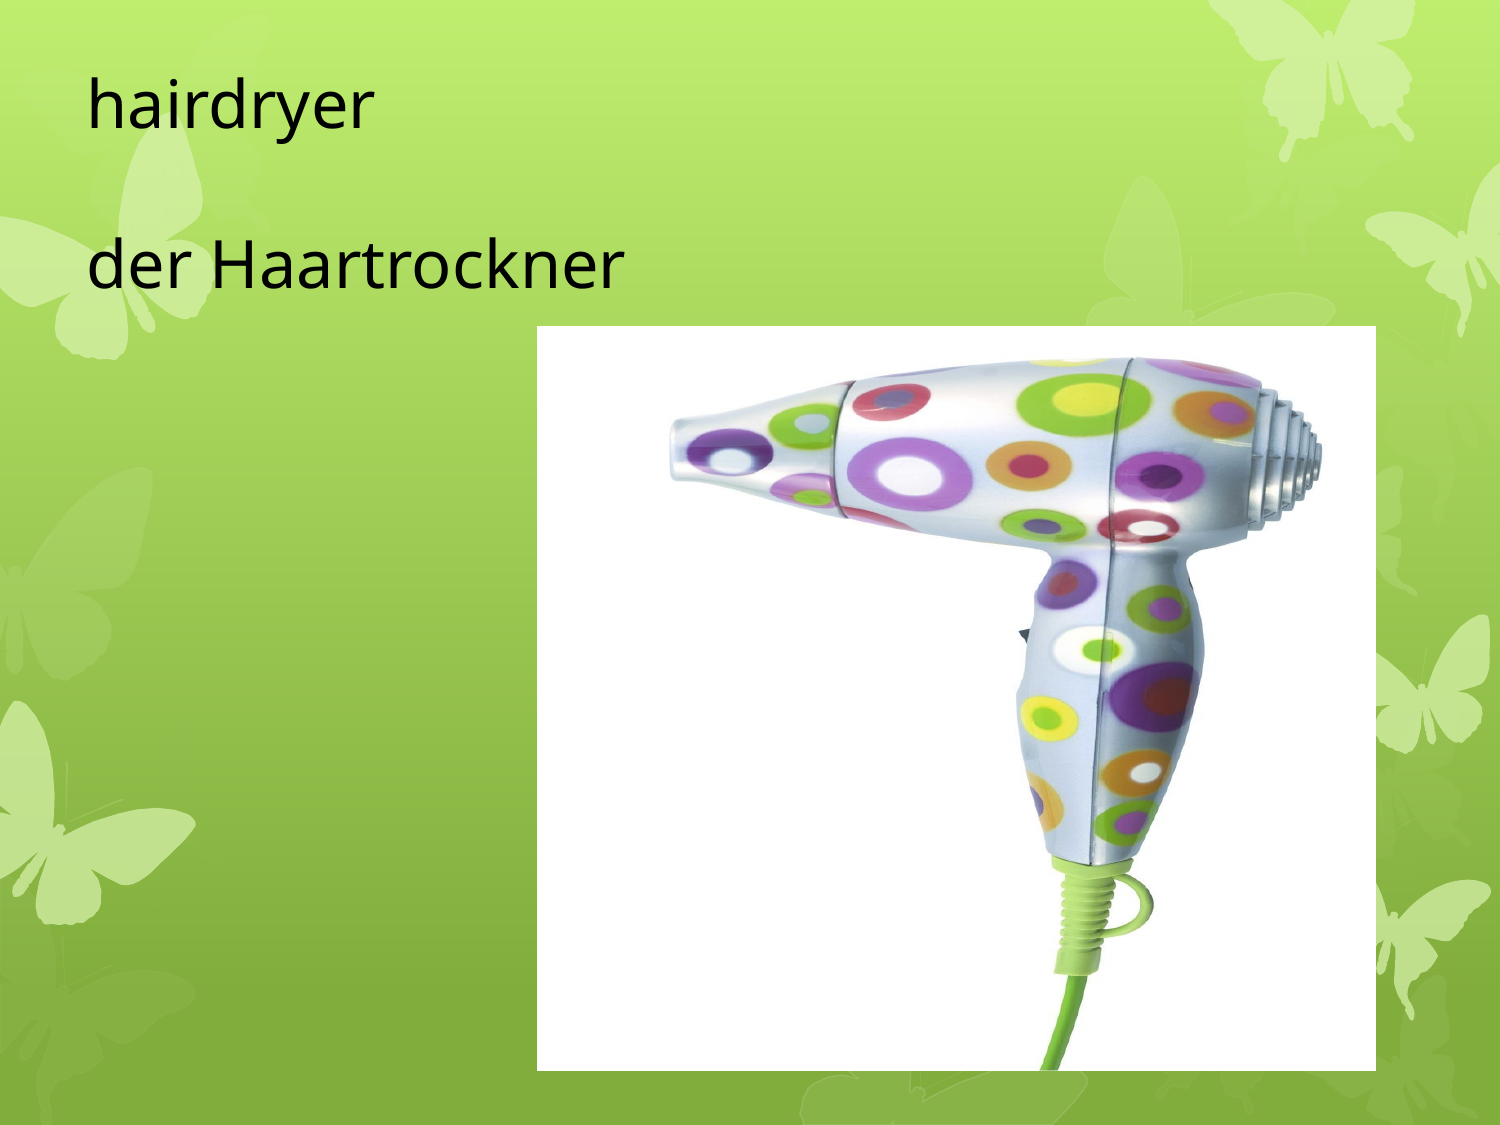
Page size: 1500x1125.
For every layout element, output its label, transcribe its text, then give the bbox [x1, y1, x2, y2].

picture [537, 326, 1376, 1071]
text_box hairdryer der Haartrockner [71, 54, 642, 310]
